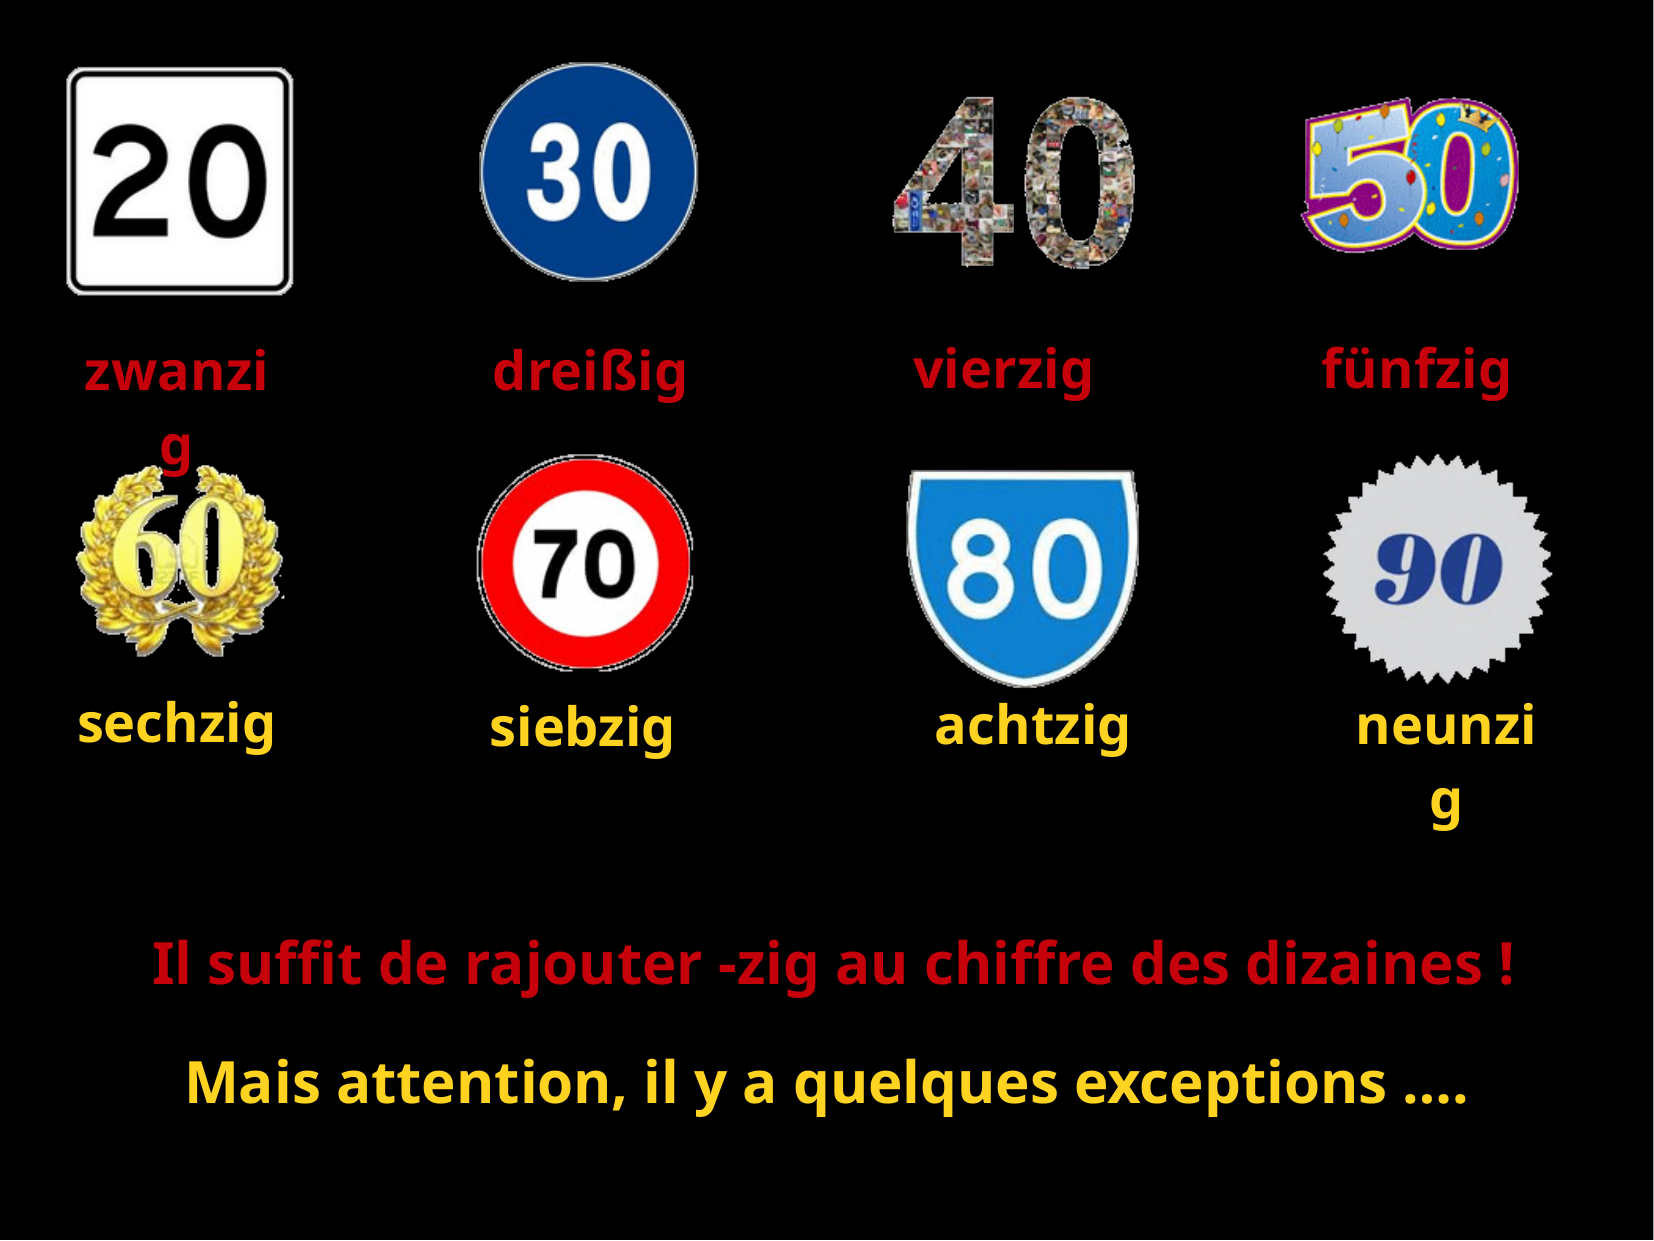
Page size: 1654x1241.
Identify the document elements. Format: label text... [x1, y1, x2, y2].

picture [59, 58, 309, 305]
picture [896, 447, 1150, 699]
text_box zwanzig [59, 324, 296, 416]
picture [474, 442, 698, 678]
picture [1311, 442, 1565, 689]
text_box siebzig [464, 680, 701, 772]
text_box sechzig [59, 677, 296, 768]
text_box Il suffit de rajouter -zig au chiffre des dizaines ! [88, 915, 1595, 1012]
text_box vierzig [885, 323, 1123, 414]
text_box neunzig [1328, 679, 1565, 770]
picture [1287, 88, 1536, 261]
picture [170, 442, 182, 458]
text_box dreißig [472, 324, 709, 416]
text_box achtzig [915, 679, 1152, 770]
text_box fünfzig [1299, 323, 1536, 414]
picture [59, 442, 294, 671]
picture [885, 58, 1146, 288]
picture [472, 58, 706, 288]
text_box Mais attention, il y a quelques exceptions …. [88, 1033, 1565, 1130]
